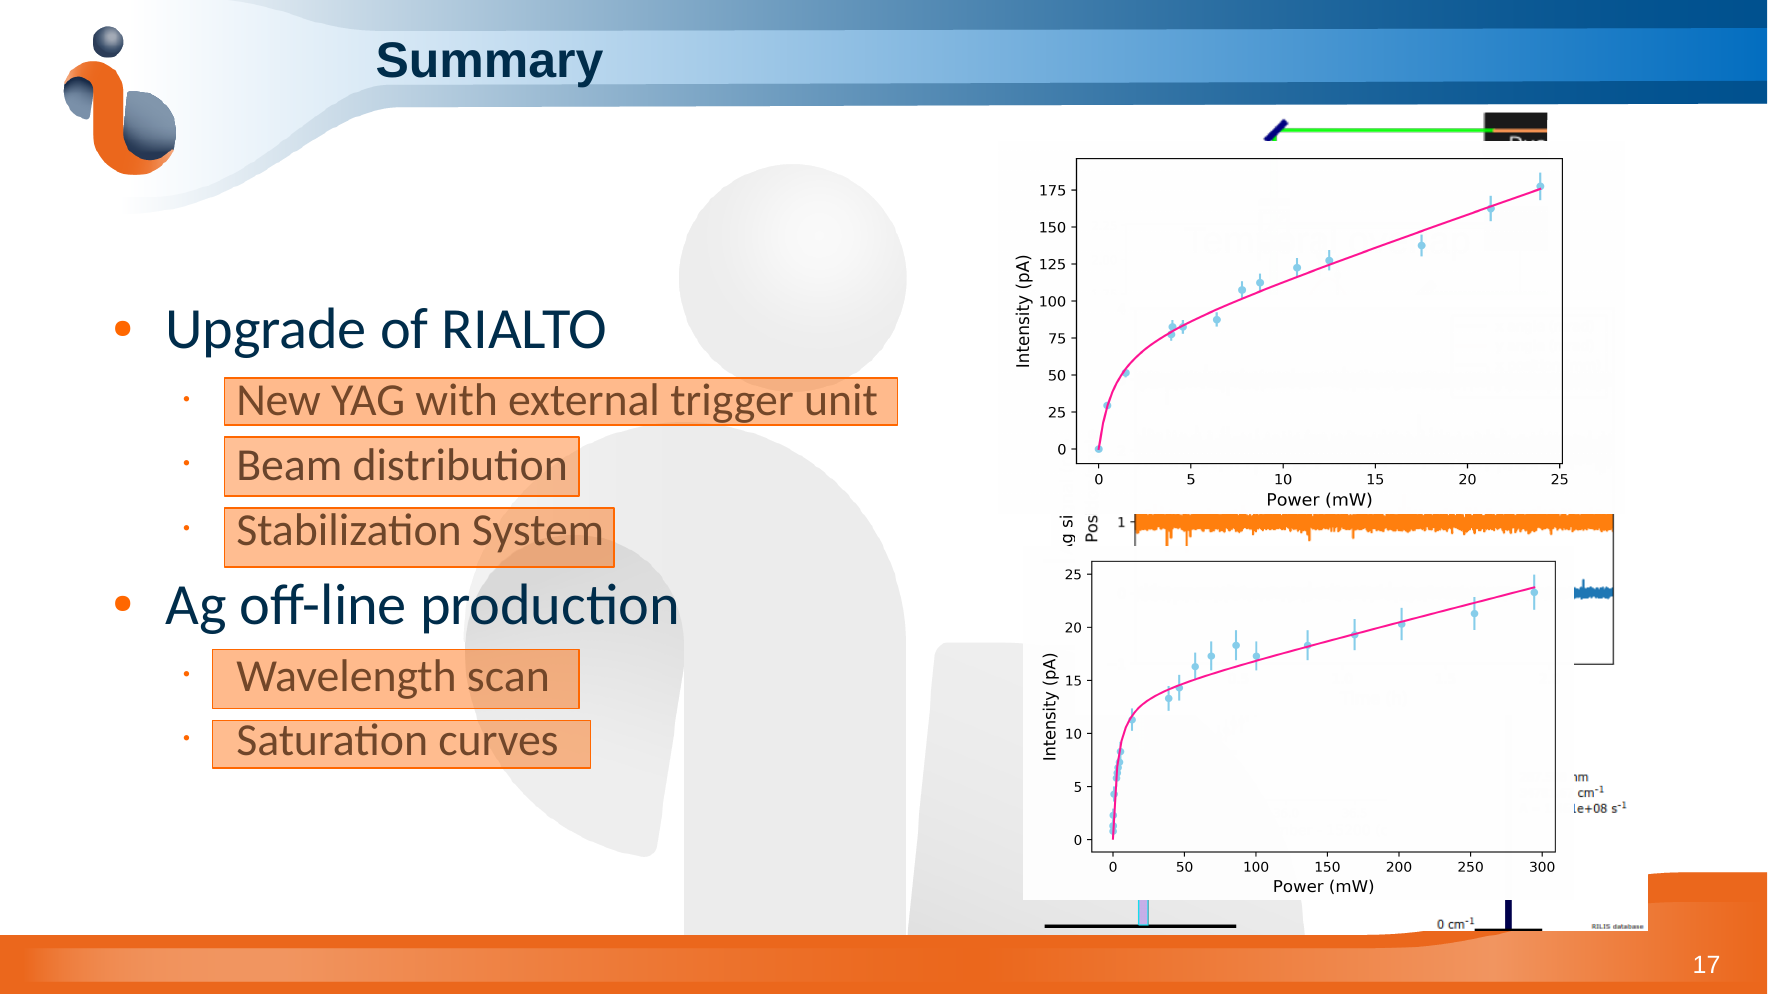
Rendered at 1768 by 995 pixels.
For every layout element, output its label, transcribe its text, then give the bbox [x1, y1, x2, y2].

text_box [224, 507, 615, 567]
text_box [212, 649, 579, 709]
text_box [224, 377, 898, 426]
picture [0, 0, 1768, 994]
text_box [212, 720, 591, 768]
title Summary [375, 24, 1309, 96]
text_box [224, 437, 579, 497]
list Upgrade of RIALTO New YAG with external trigger unit Beam distribution Stabilization System Ag off-line production Wavelength scan Saturation curves [94, 307, 923, 958]
